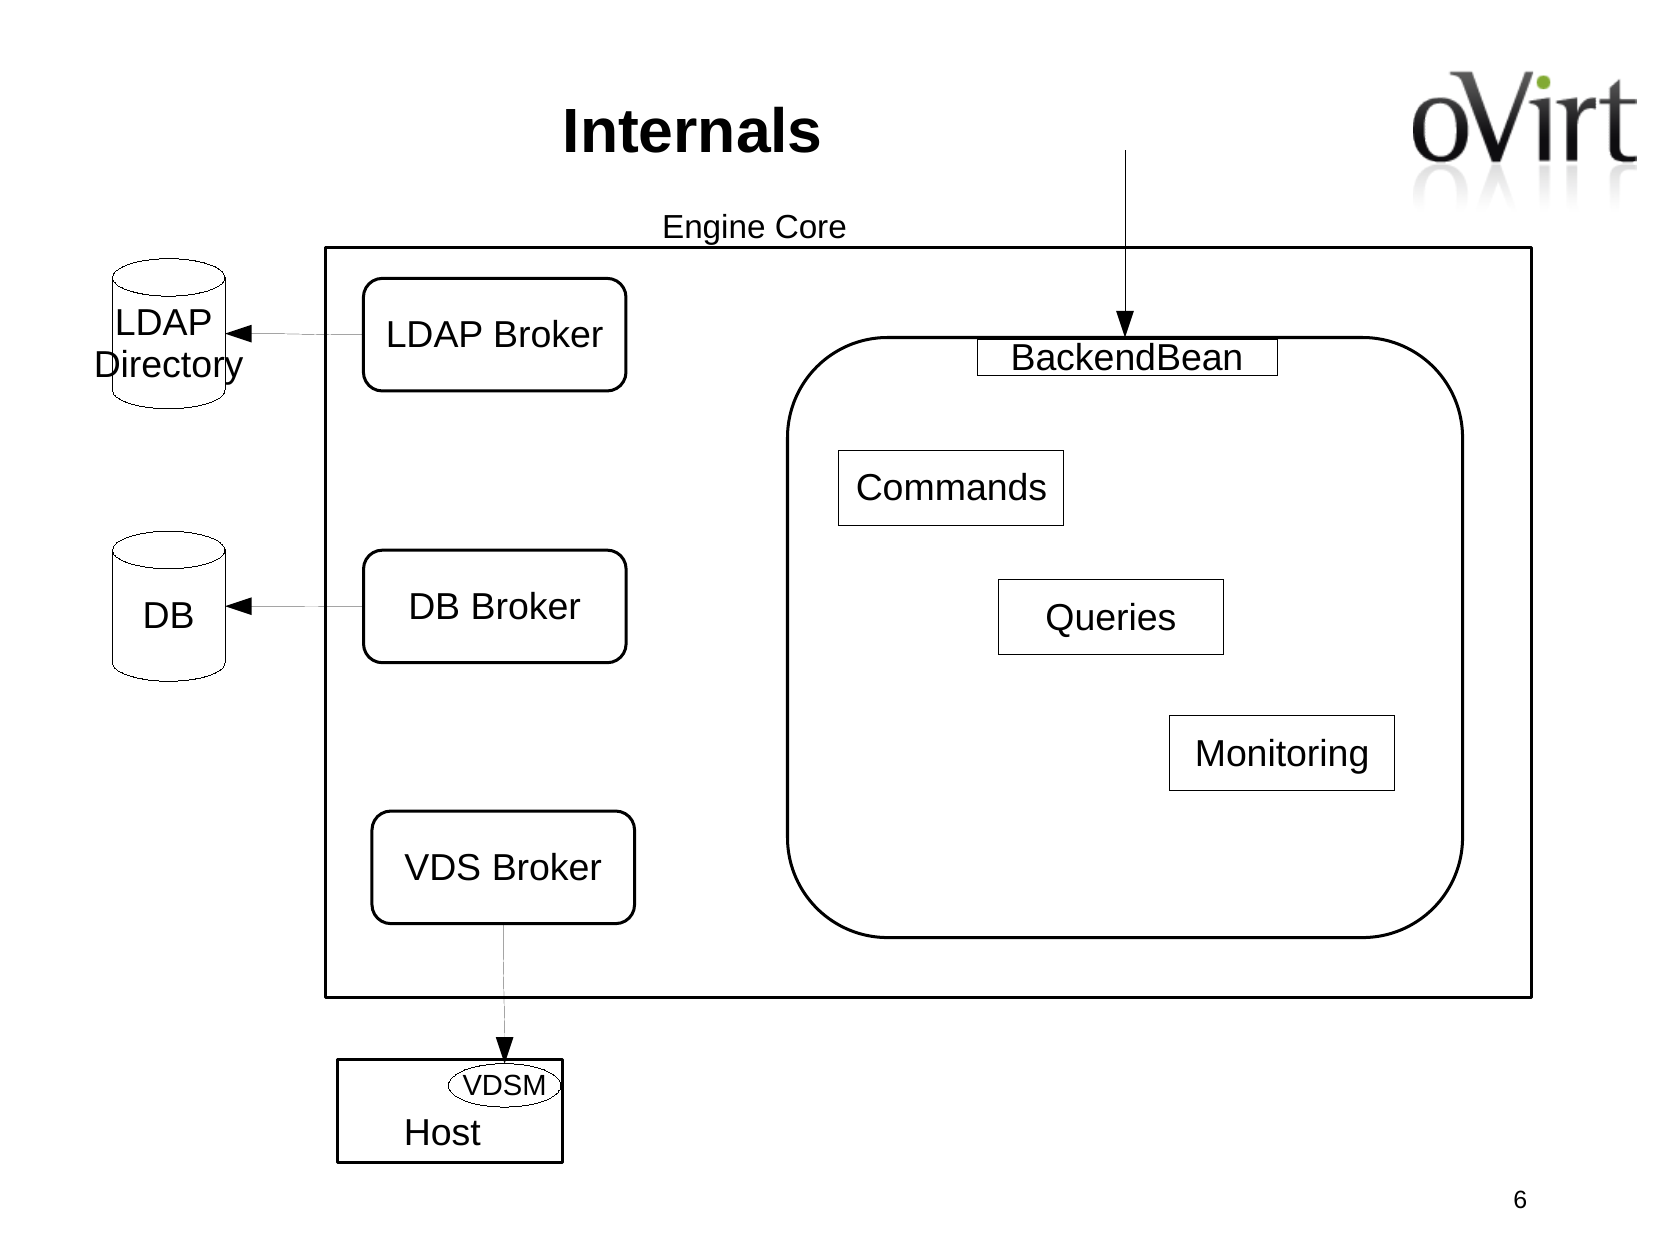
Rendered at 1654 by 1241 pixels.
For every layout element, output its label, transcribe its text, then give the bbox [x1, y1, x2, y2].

text_box VDSM [448, 1063, 561, 1108]
text_box [790, 340, 1461, 936]
text_box Commands [838, 450, 1064, 526]
picture [1413, 63, 1637, 212]
text_box DB [112, 550, 226, 682]
text_box BackendBean [977, 339, 1278, 376]
text_box DB Broker [363, 550, 627, 663]
text_box [325, 247, 1532, 998]
text_box Queries [998, 579, 1224, 655]
text_box VDS Broker [371, 811, 635, 924]
title Internals [82, 37, 1303, 226]
text_box LDAP Directory [112, 278, 226, 409]
text_box Monitoring [1169, 715, 1395, 791]
text_box LDAP Broker [363, 278, 626, 391]
text_box Engine Core [647, 201, 948, 254]
text_box Host [337, 1059, 563, 1163]
